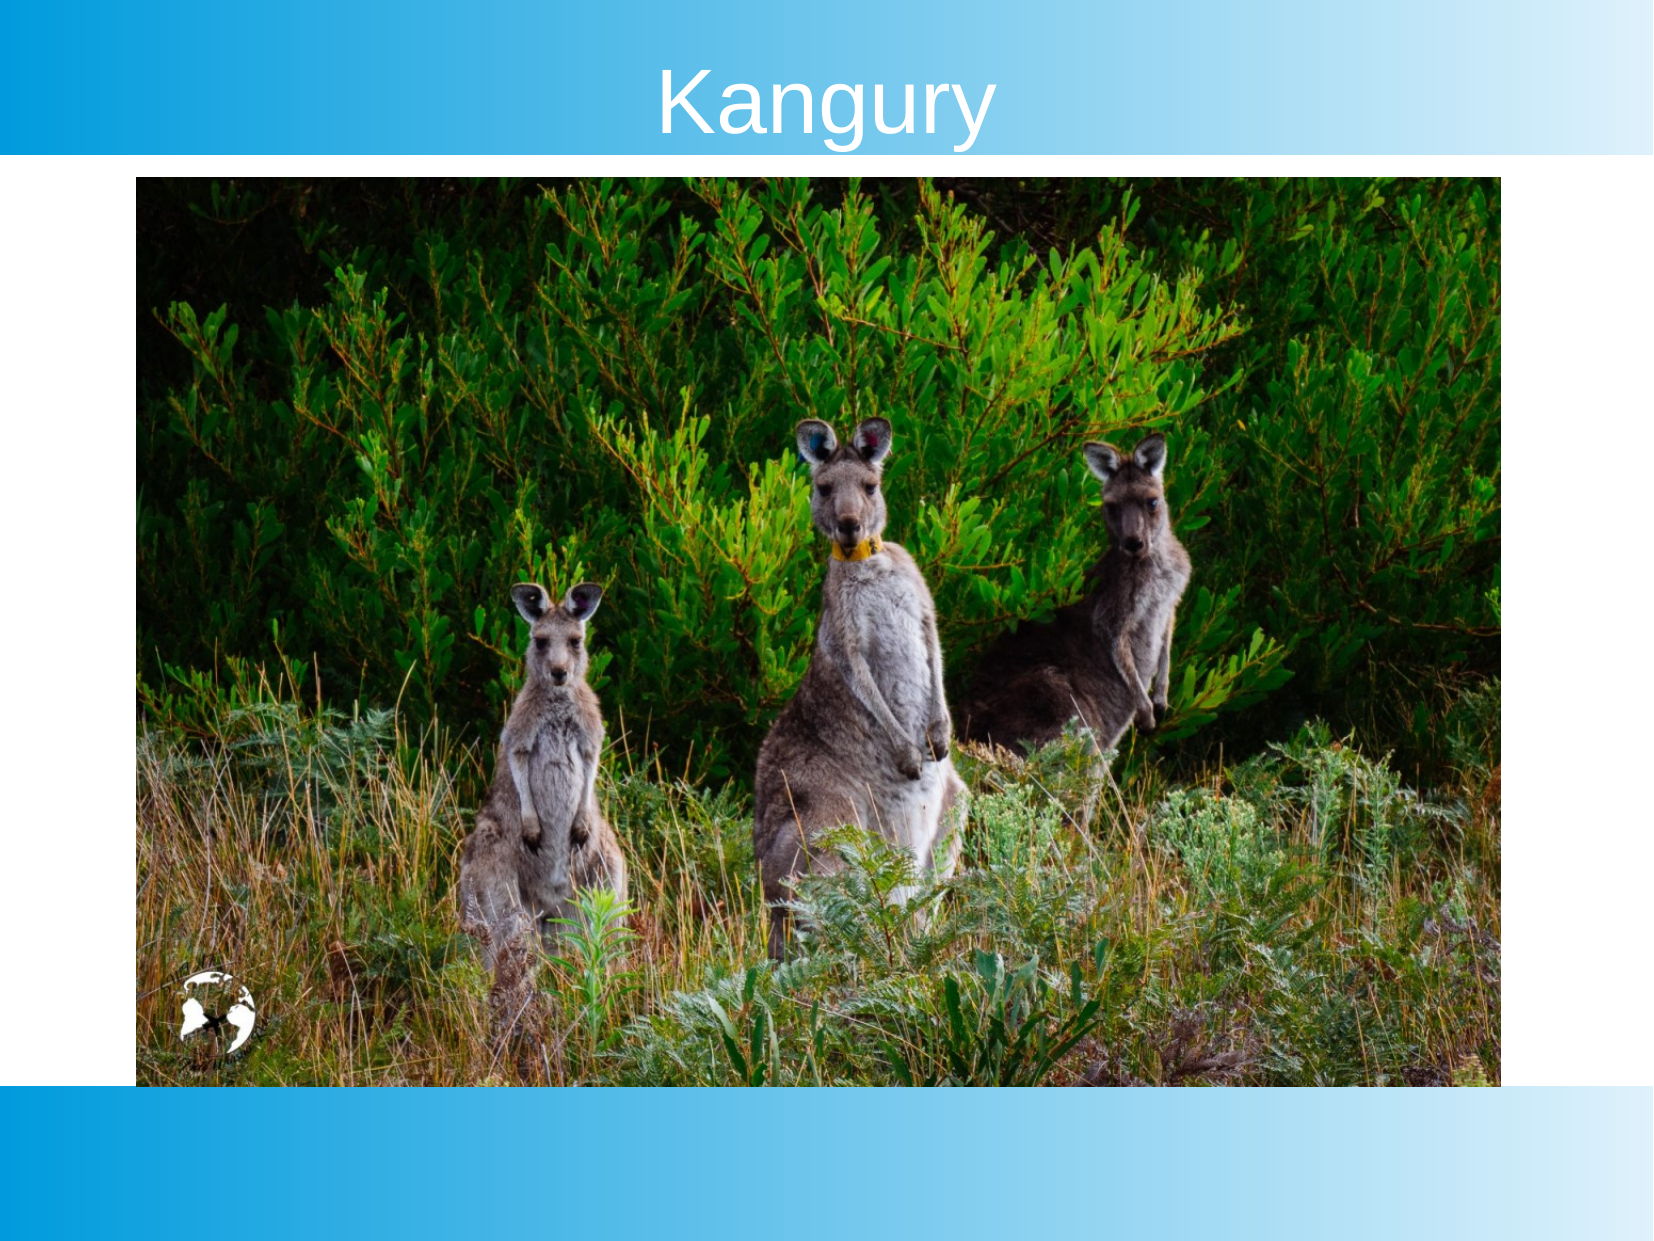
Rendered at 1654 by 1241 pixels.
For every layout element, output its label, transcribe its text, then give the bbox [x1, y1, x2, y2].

picture [136, 177, 1501, 1241]
title Kangury [82, 49, 1571, 155]
